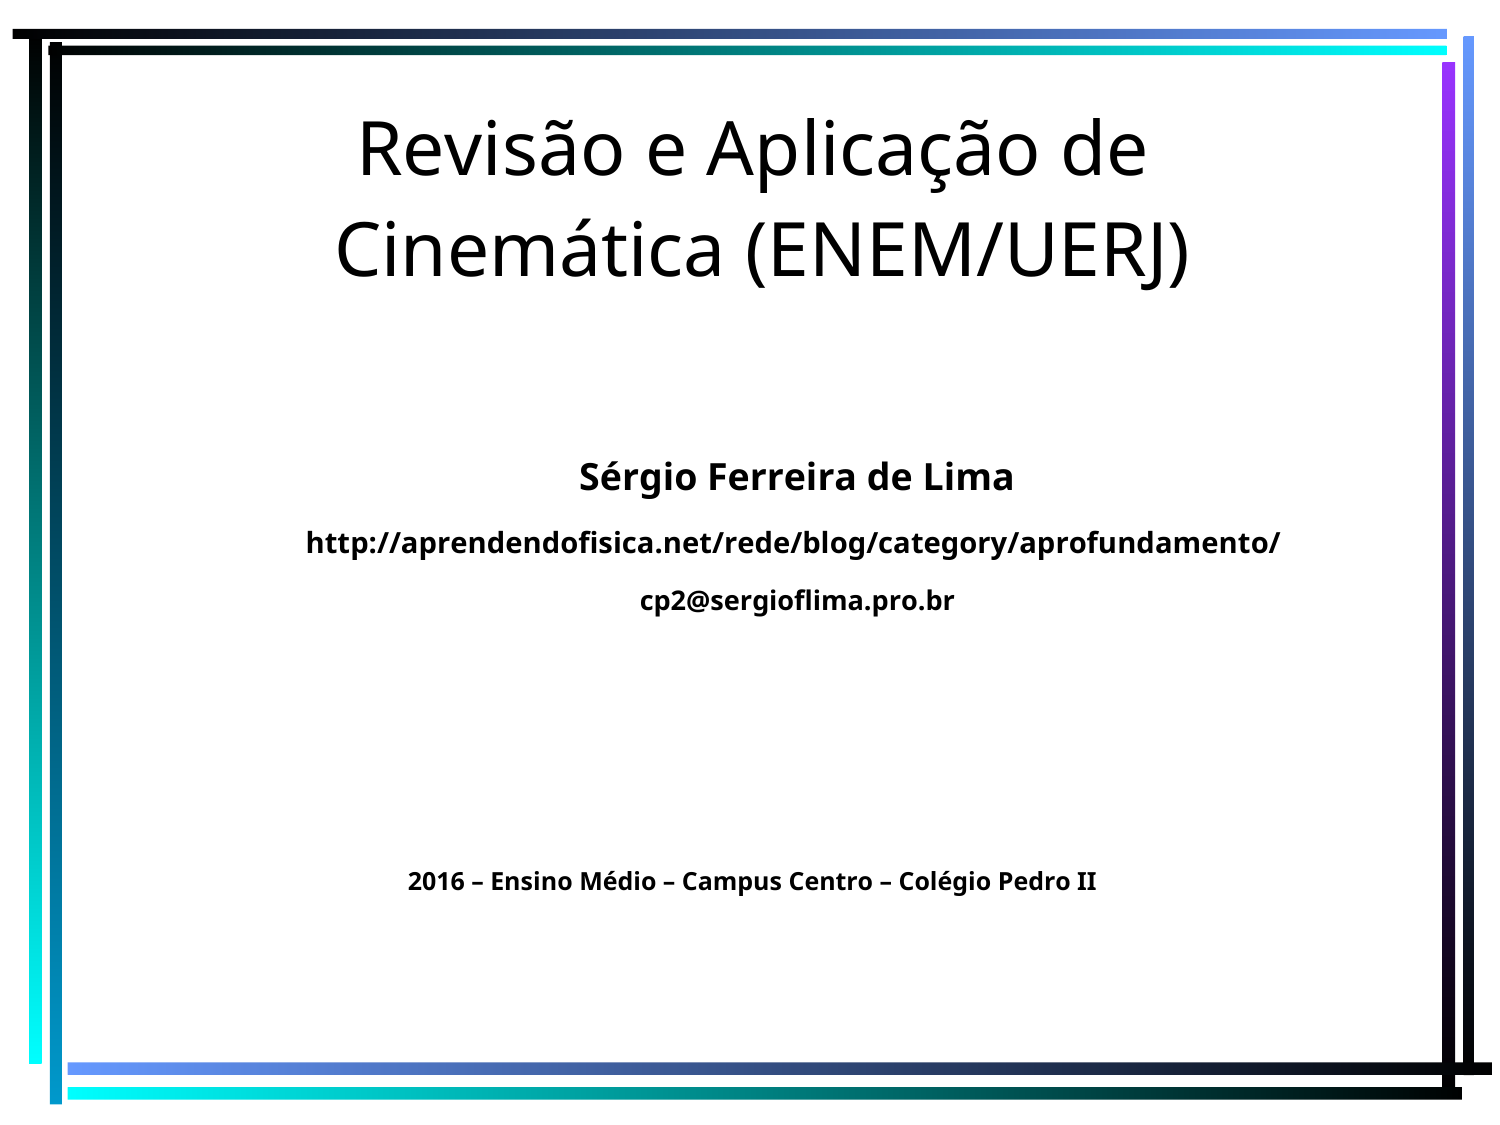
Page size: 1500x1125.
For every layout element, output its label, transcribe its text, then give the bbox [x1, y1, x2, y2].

text_box 2016 – Ensino Médio – Campus Centro – Colégio Pedro II [88, 856, 1418, 916]
title Revisão e Aplicação de Cinemática (ENEM/UERJ) [125, 87, 1401, 278]
text_box Sérgio Ferreira de Lima http://aprendendofisica.net/rede/blog/category/aprofundamento/ cp2@sergioflima.pro.br [177, 442, 1418, 610]
